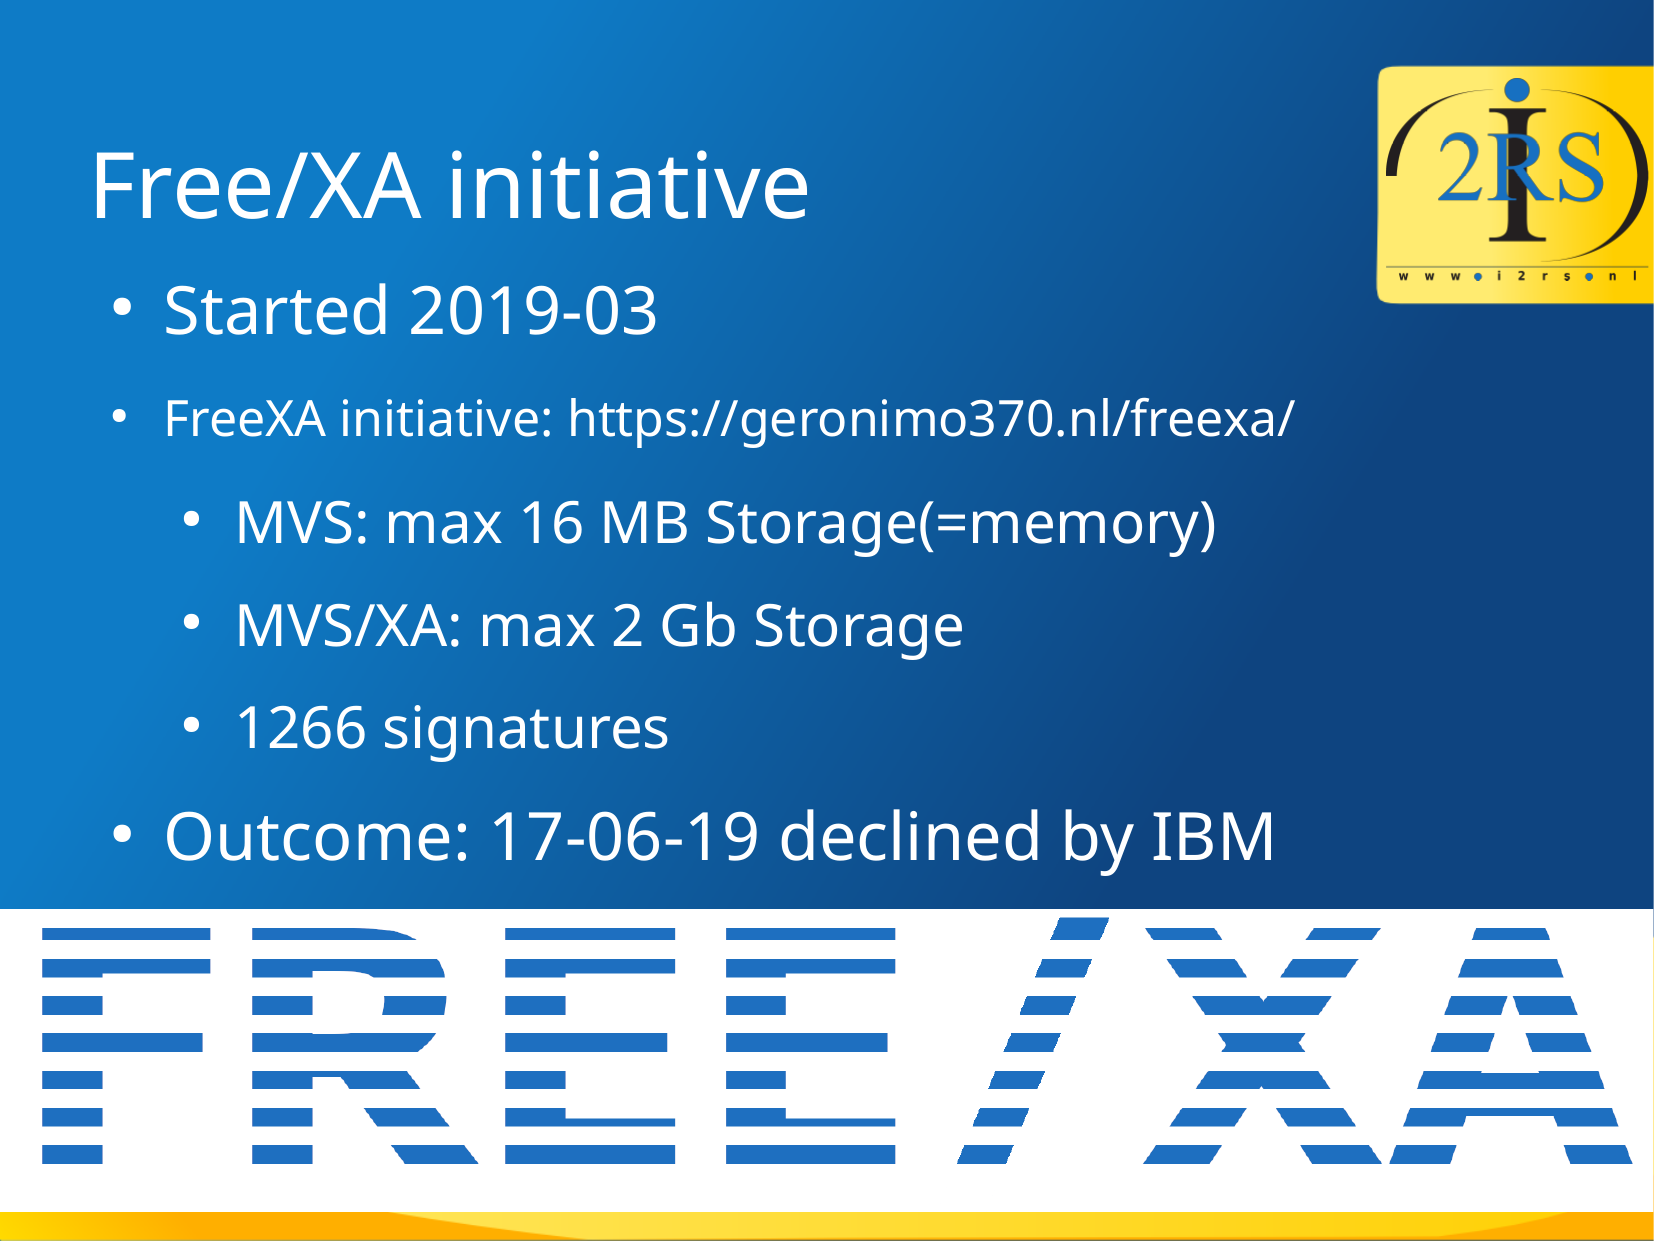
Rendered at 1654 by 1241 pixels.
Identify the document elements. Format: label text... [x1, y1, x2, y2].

list Started 2019-03 FreeXA initiative: https://geronimo370.nl/freexa/ MVS: max 16 MB Storage(=memory) MVS/XA: max 2 Gb Storage 1266 signatures Outcome: 17-06-19 declined by IBM [92, 262, 1570, 883]
picture [0, 0, 1654, 1241]
title Free/XA initiative [88, 70, 1335, 296]
